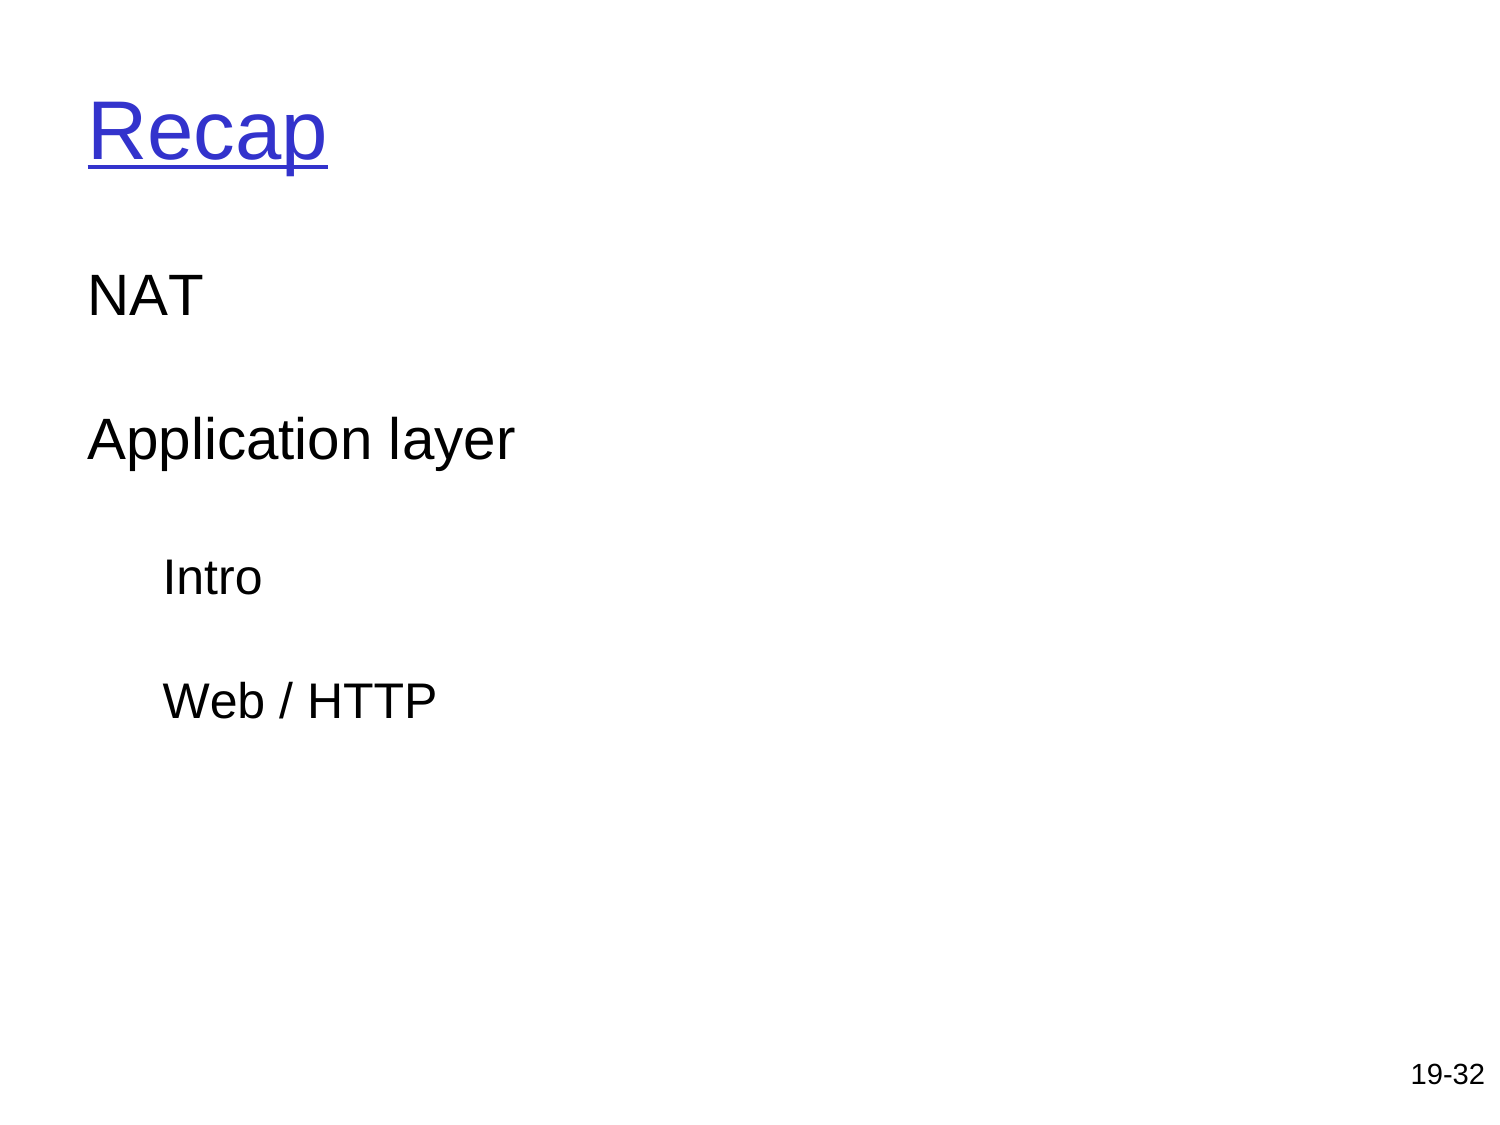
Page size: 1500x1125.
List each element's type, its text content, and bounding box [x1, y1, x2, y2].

list NAT Application layer Intro Web / HTTP [87, 262, 1363, 1026]
title Recap [87, 23, 1363, 239]
